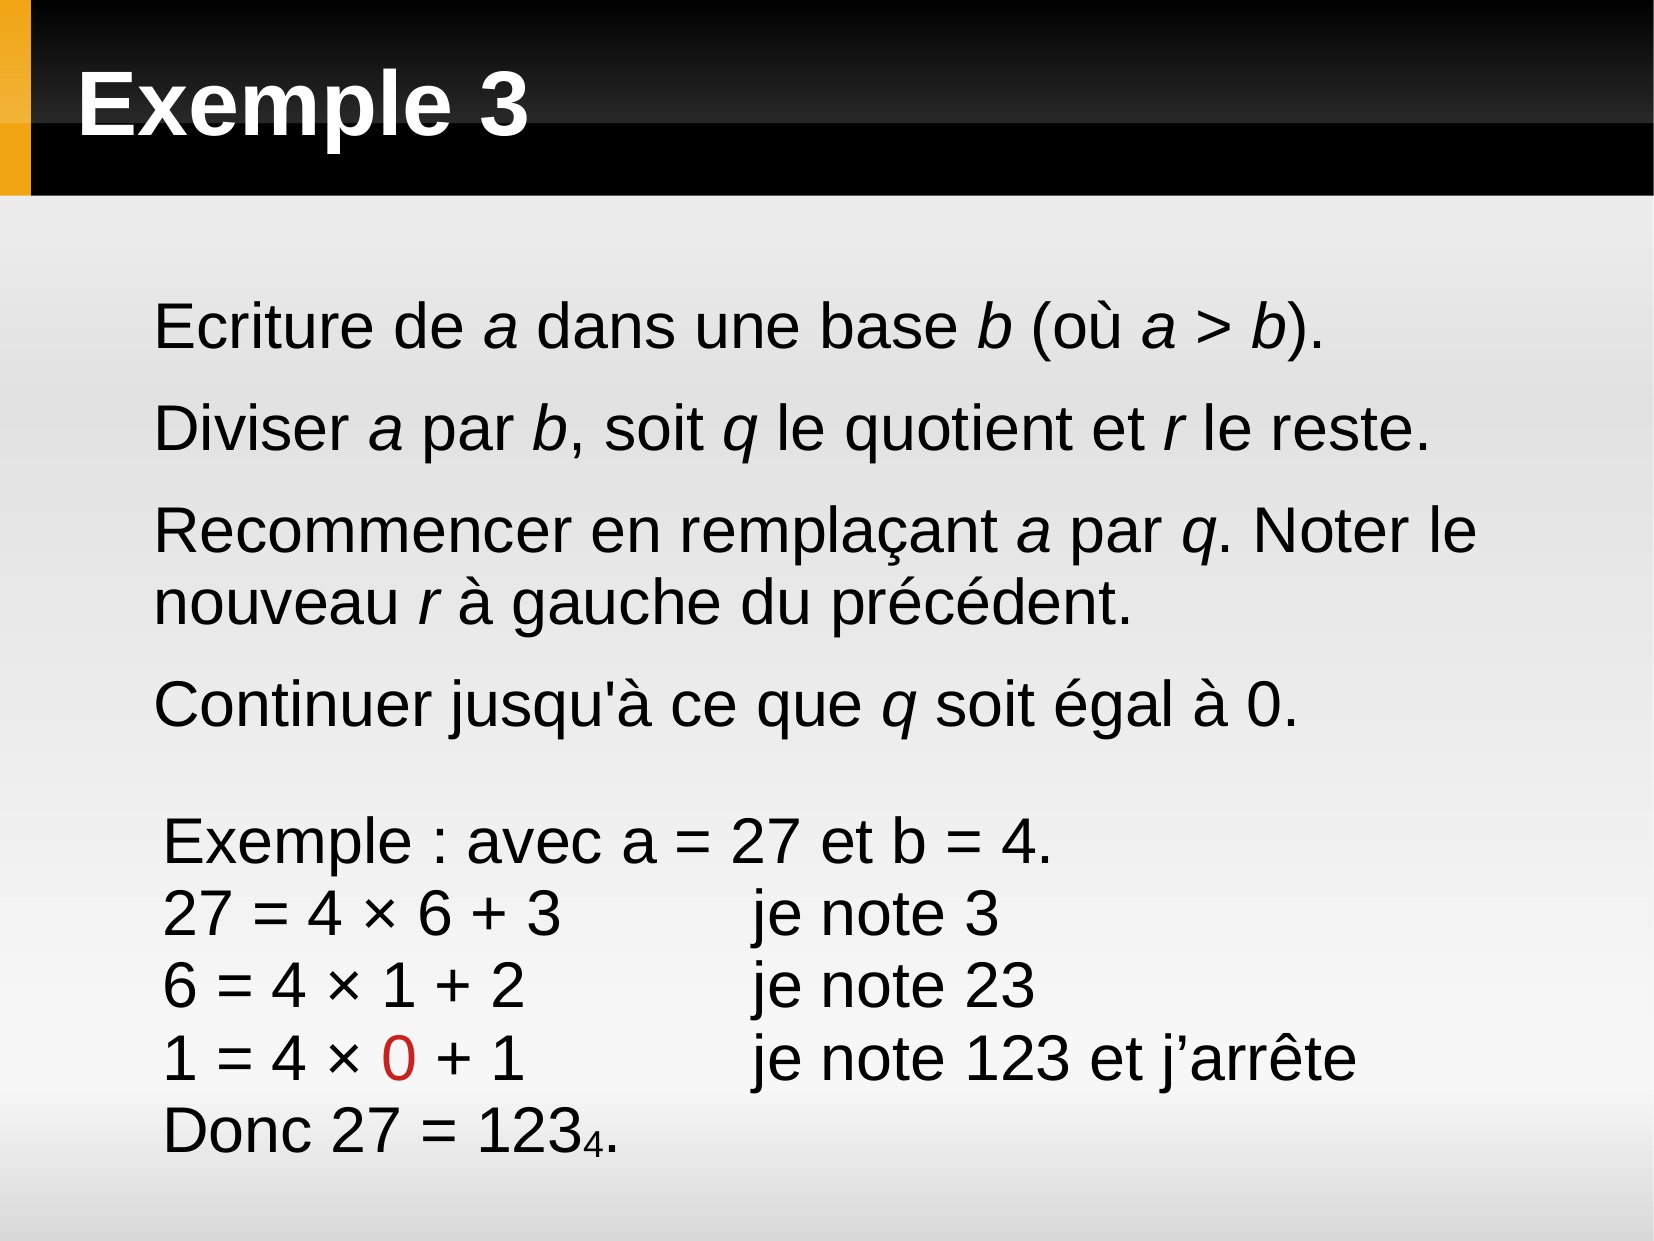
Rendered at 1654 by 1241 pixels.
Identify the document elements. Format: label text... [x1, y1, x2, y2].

title Exemple 3 [76, 0, 1565, 208]
picture [0, 0, 1654, 1241]
list Ecriture de a dans une base b (où a > b). Diviser a par b, soit q le quotient et r le reste. Recommencer en remplaçant a par q. Noter le nouveau r à gauche du précédent. Continuer jusqu'à ce que q soit égal à 0. [82, 290, 1571, 770]
text_box Exemple : avec a = 27 et b = 4. 27 = 4 × 6 + 3 je note 3 6 = 4 × 1 + 2 je note 23 1 = 4 × 0 + 1 je note 123 et j’arrête Donc 27 = 1234. [147, 797, 1536, 1185]
